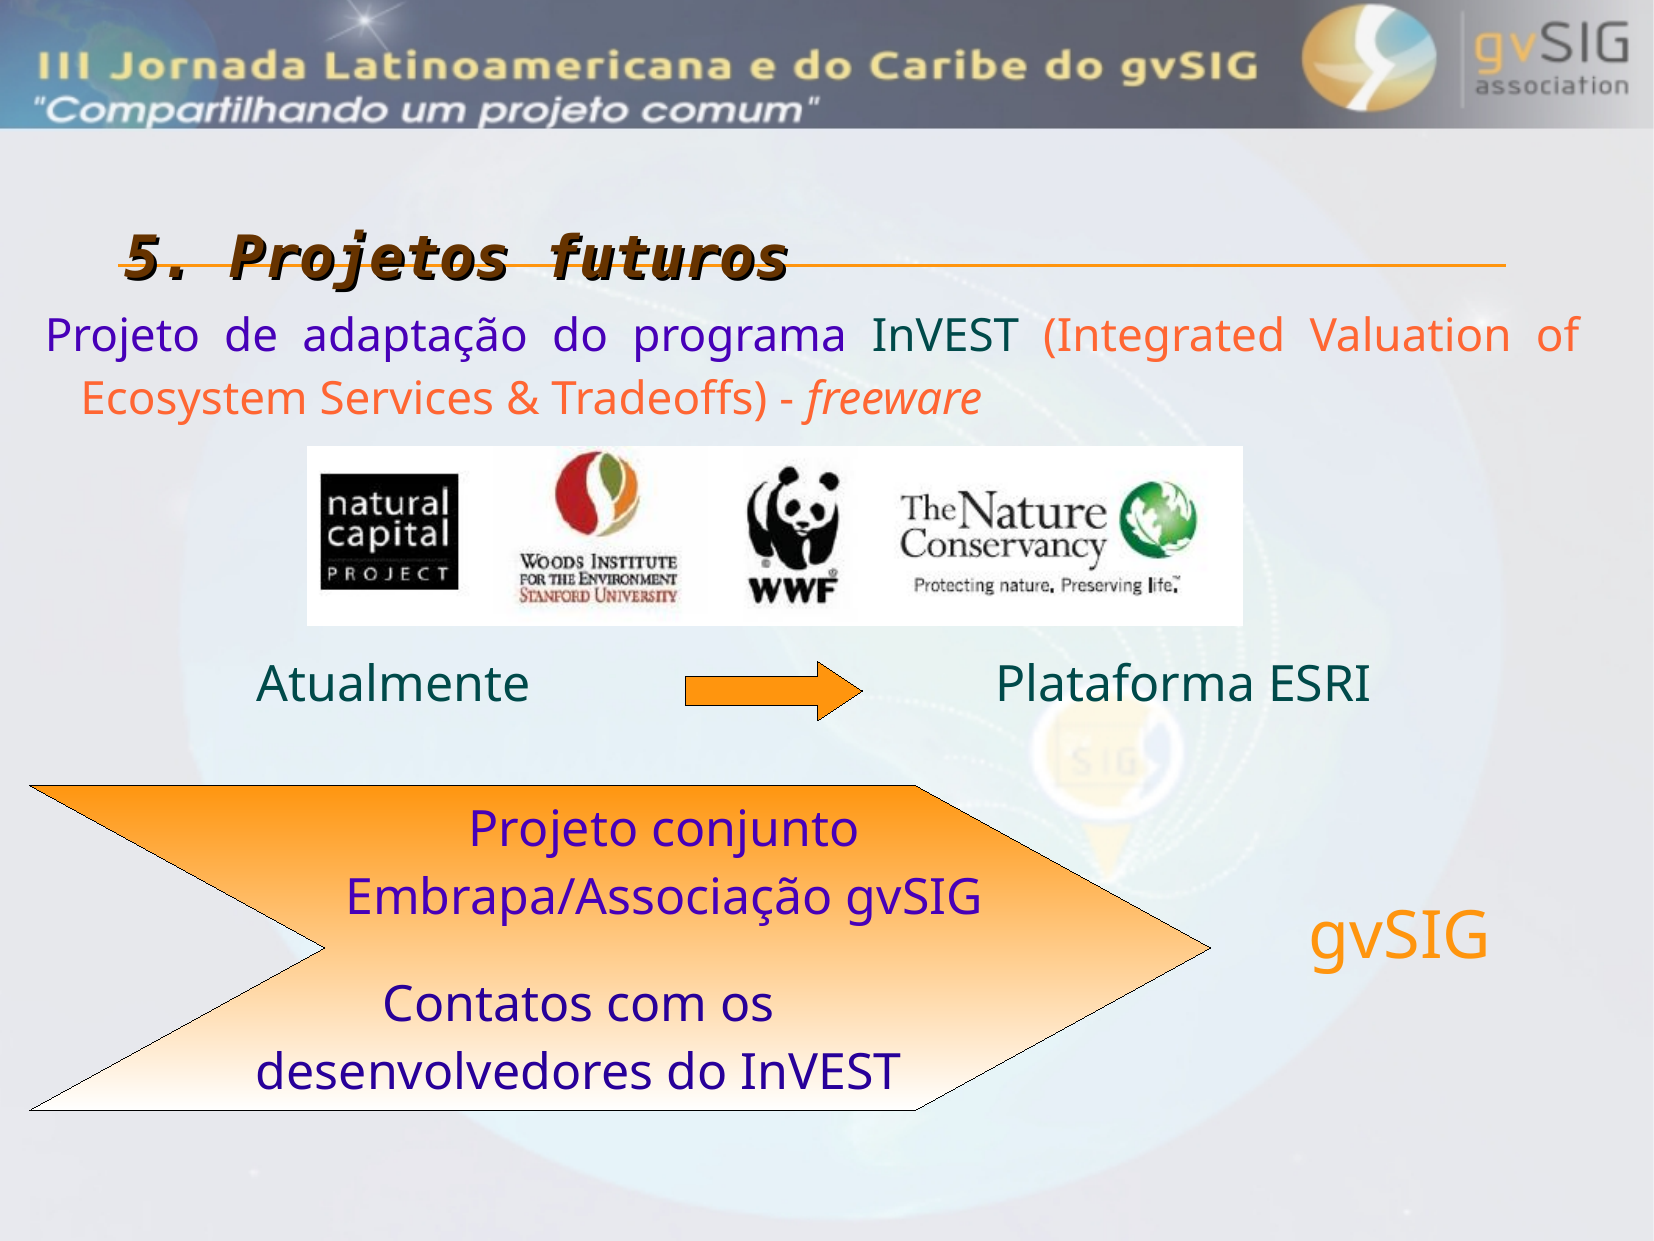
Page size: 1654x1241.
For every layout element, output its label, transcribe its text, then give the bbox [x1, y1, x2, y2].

text_box 5. Projetos futuros [109, 182, 1536, 266]
text_box gvSIG [1269, 879, 1625, 999]
text_box [29, 1029, 177, 1111]
text_box [29, 785, 265, 915]
text_box [302, 866, 1211, 1075]
text_box [685, 661, 863, 721]
picture [0, 0, 1654, 1241]
text_box Projeto conjunto Embrapa/Associação gvSIG [265, 785, 1063, 942]
text_box Contatos com os desenvolvedores do InVEST [177, 960, 981, 1117]
text_box Atualmente [242, 641, 686, 727]
text_box Projeto de adaptação do programa InVEST (Integrated Valuation of Ecosystem Services & Tradeoffs) - freeware [29, 295, 1595, 443]
text_box Plataforma ESRI [980, 641, 1512, 727]
